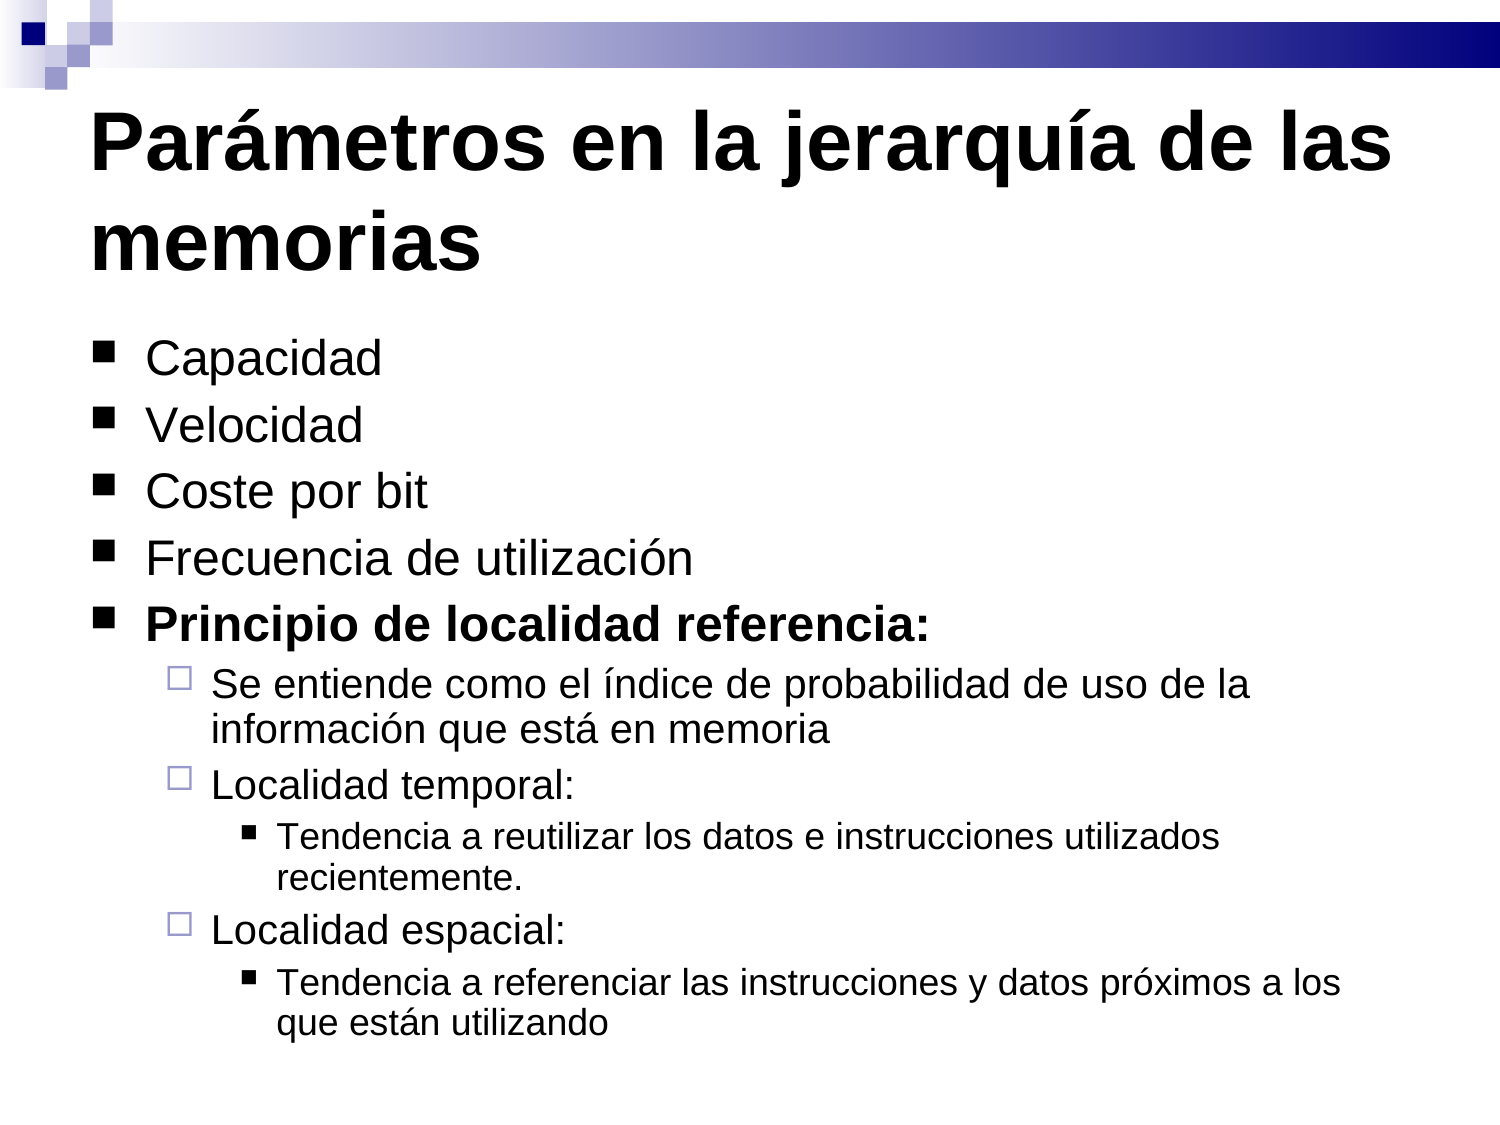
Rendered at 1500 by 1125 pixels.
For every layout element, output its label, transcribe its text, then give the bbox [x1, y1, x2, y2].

title Parámetros en la jerarquía de las memorias [75, 75, 1426, 301]
list Capacidad Velocidad Coste por bit Frecuencia de utilización Principio de localidad referencia: Se entiende como el índice de probabilidad de uso de la información que está en memoria Localidad temporal: Tendencia a reutilizar los datos e instrucciones utilizados recientemente. Localidad espacial: Tendencia a referenciar las instrucciones y datos próximos a los que están utilizando [75, 324, 1426, 1059]
